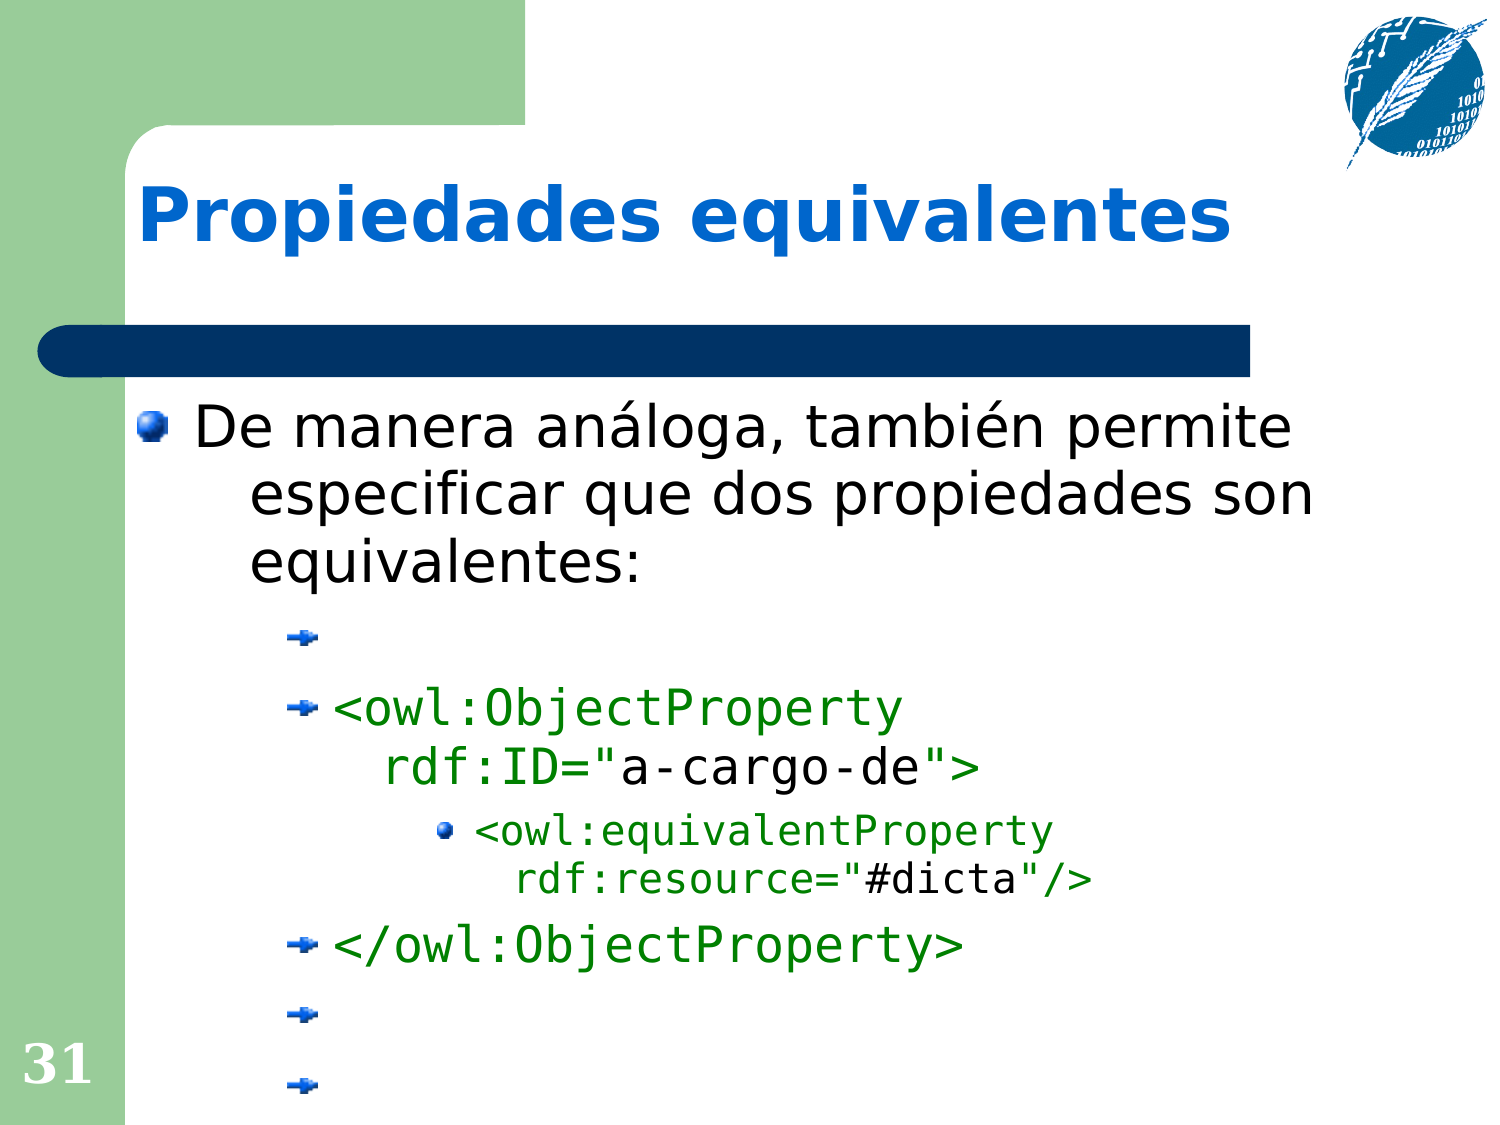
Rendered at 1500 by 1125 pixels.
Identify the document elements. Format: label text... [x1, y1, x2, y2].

title Propiedades equivalentes [136, 136, 1413, 301]
picture [1341, 15, 1487, 172]
list De manera análoga, también permite especificar que dos propiedades son equivalentes: <owl:ObjectProperty rdf:ID="a-cargo-de"> <owl:equivalentProperty rdf:resource="#dicta"/> </owl:ObjectProperty> [137, 393, 1400, 1116]
picture [1427, 138, 1431, 148]
picture [1436, 127, 1450, 136]
picture [1433, 139, 1440, 147]
picture [1416, 140, 1425, 149]
